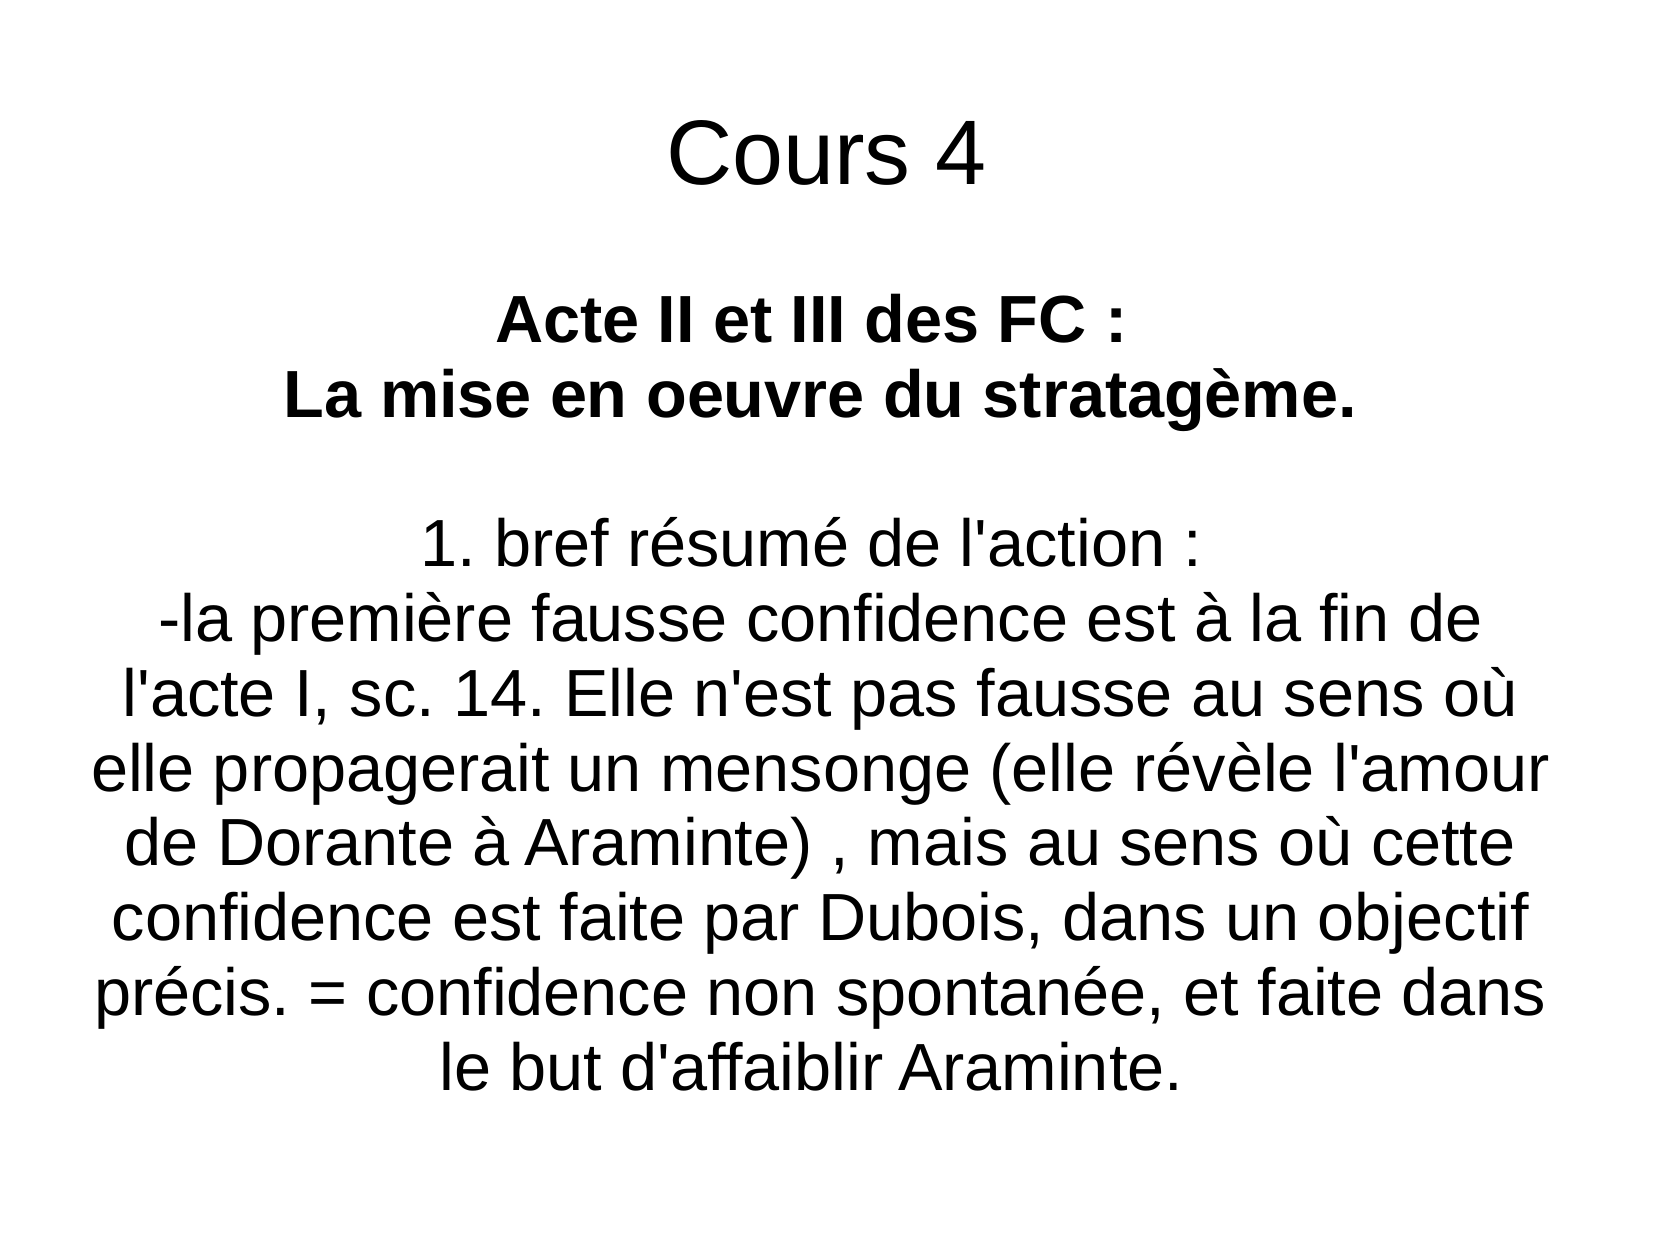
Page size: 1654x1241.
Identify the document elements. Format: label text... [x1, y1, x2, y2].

subtitle Acte II et III des FC : La mise en oeuvre du stratagème. 1. bref résumé de l'action : -la première fausse confidence est à la fin de l'acte I, sc. 14. Elle n'est pas fausse au sens où elle propagerait un mensonge (elle révèle l'amour de Dorante à Araminte) , mais au sens où cette confidence est faite par Dubois, dans un objectif précis. = confidence non spontanée, et faite dans le but d'affaiblir Araminte. [76, 281, 1565, 1241]
title Cours 4 [82, 49, 1571, 257]
